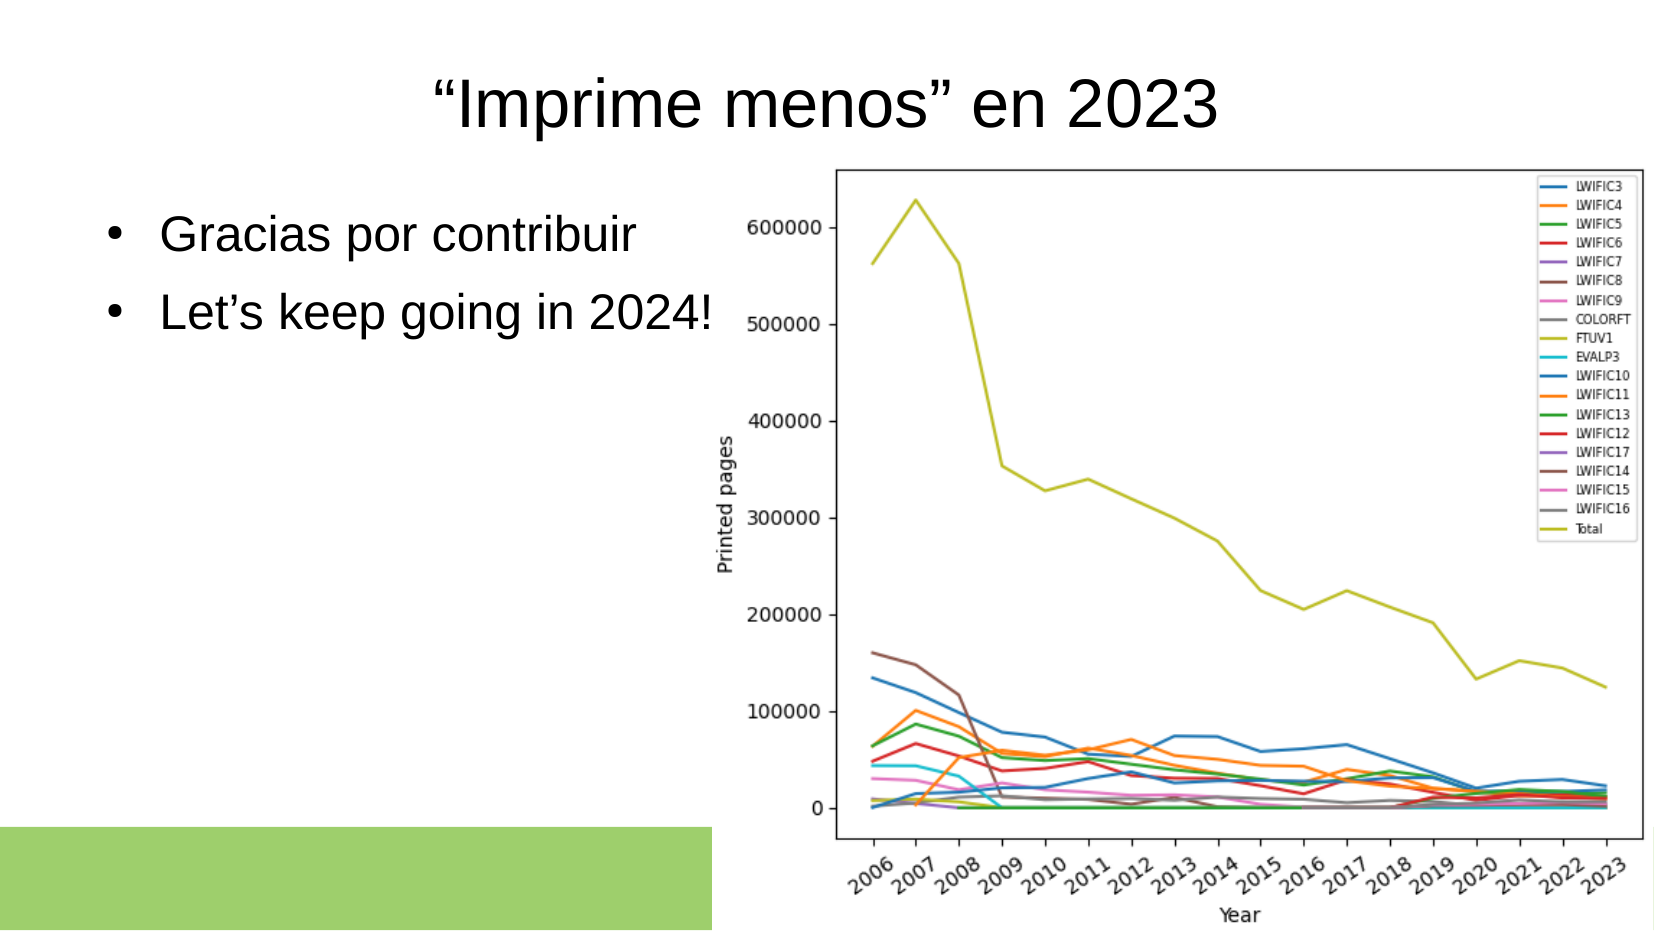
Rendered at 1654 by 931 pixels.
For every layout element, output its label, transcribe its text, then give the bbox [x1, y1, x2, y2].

title “Imprime menos” en 2023 [88, 29, 1565, 178]
picture [712, 148, 1654, 931]
list Gracias por contribuir Let’s keep going in 2024! [88, 206, 712, 739]
